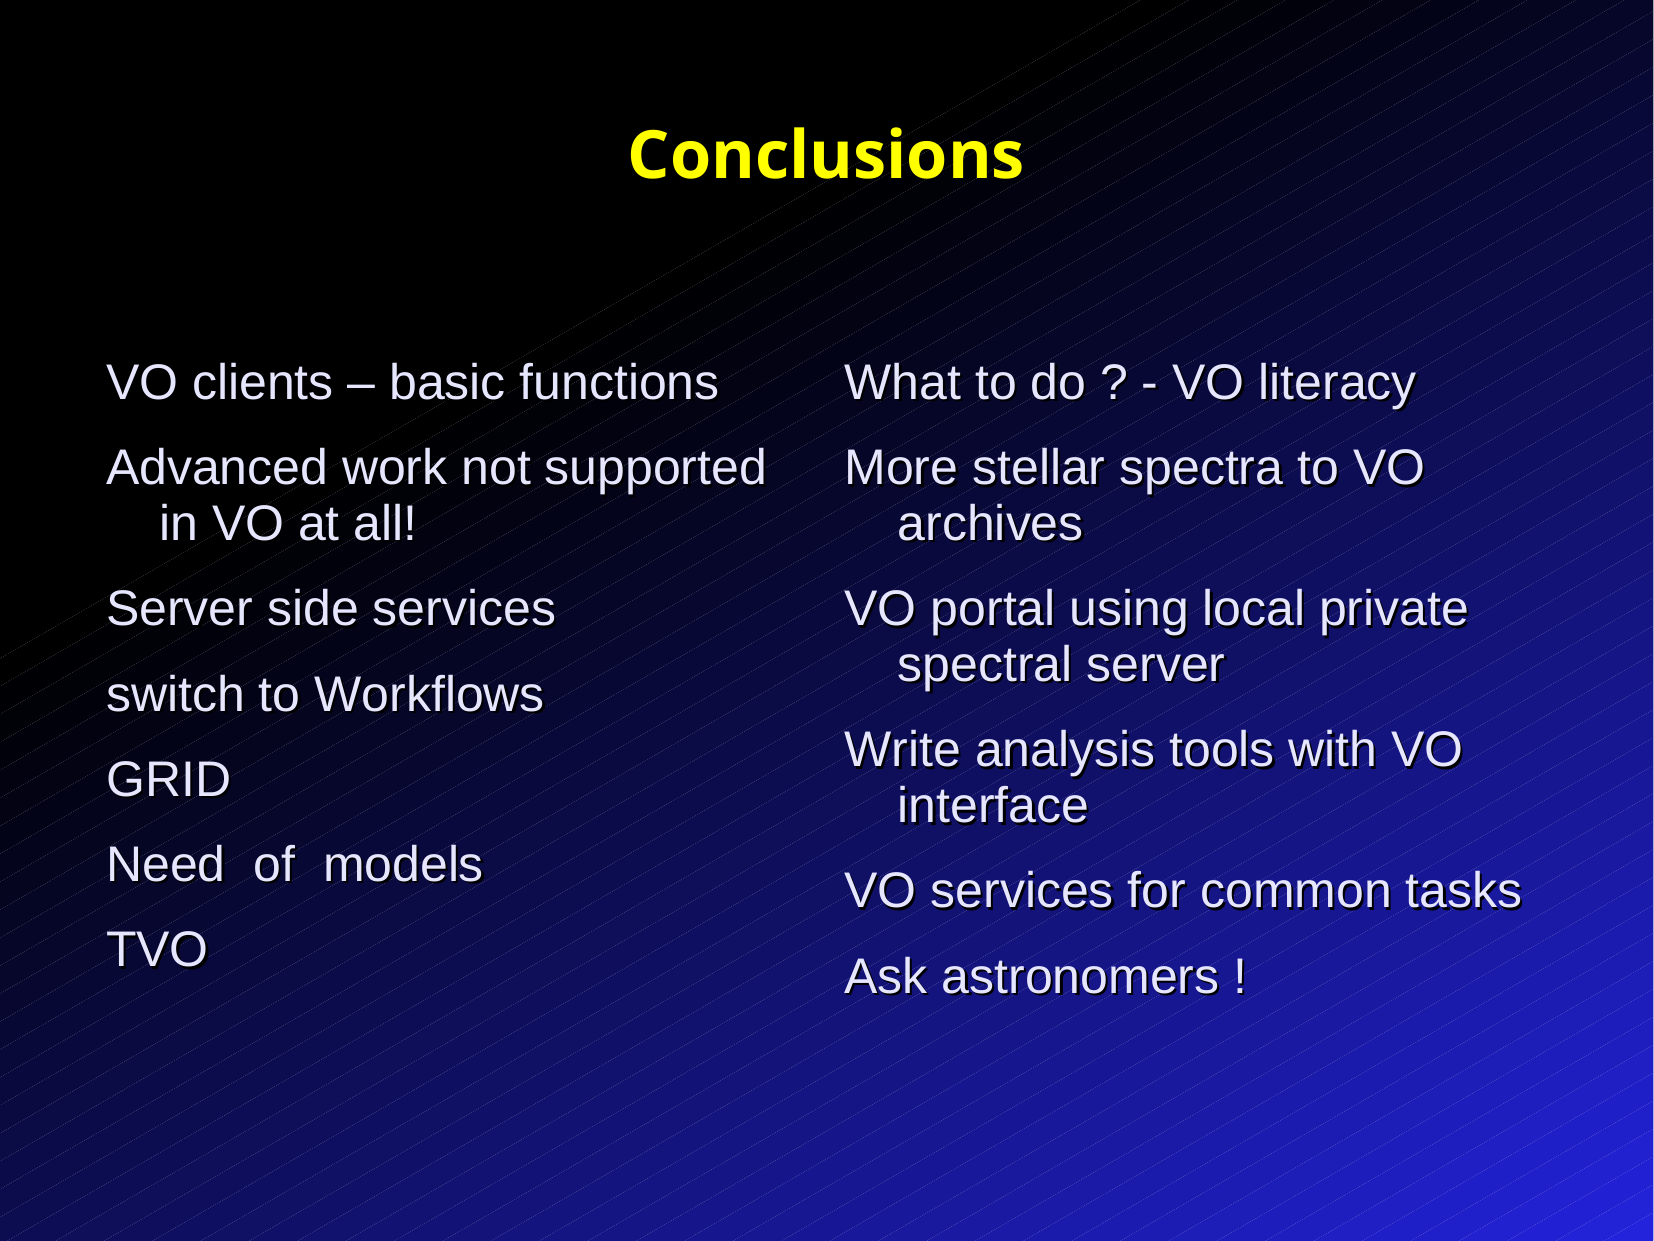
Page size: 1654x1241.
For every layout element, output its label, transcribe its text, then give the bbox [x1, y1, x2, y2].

title Conclusions [82, 49, 1571, 257]
list What to do ? - VO literacy More stellar spectra to VO archives VO portal using local private spectral server Write analysis tools with VO interface VO services for common tasks Ask astronomers ! [826, 354, 1553, 1127]
list VO clients – basic functions Advanced work not supported in VO at all! Server side services switch to Workflows GRID Need of models TVO [88, 354, 815, 1097]
